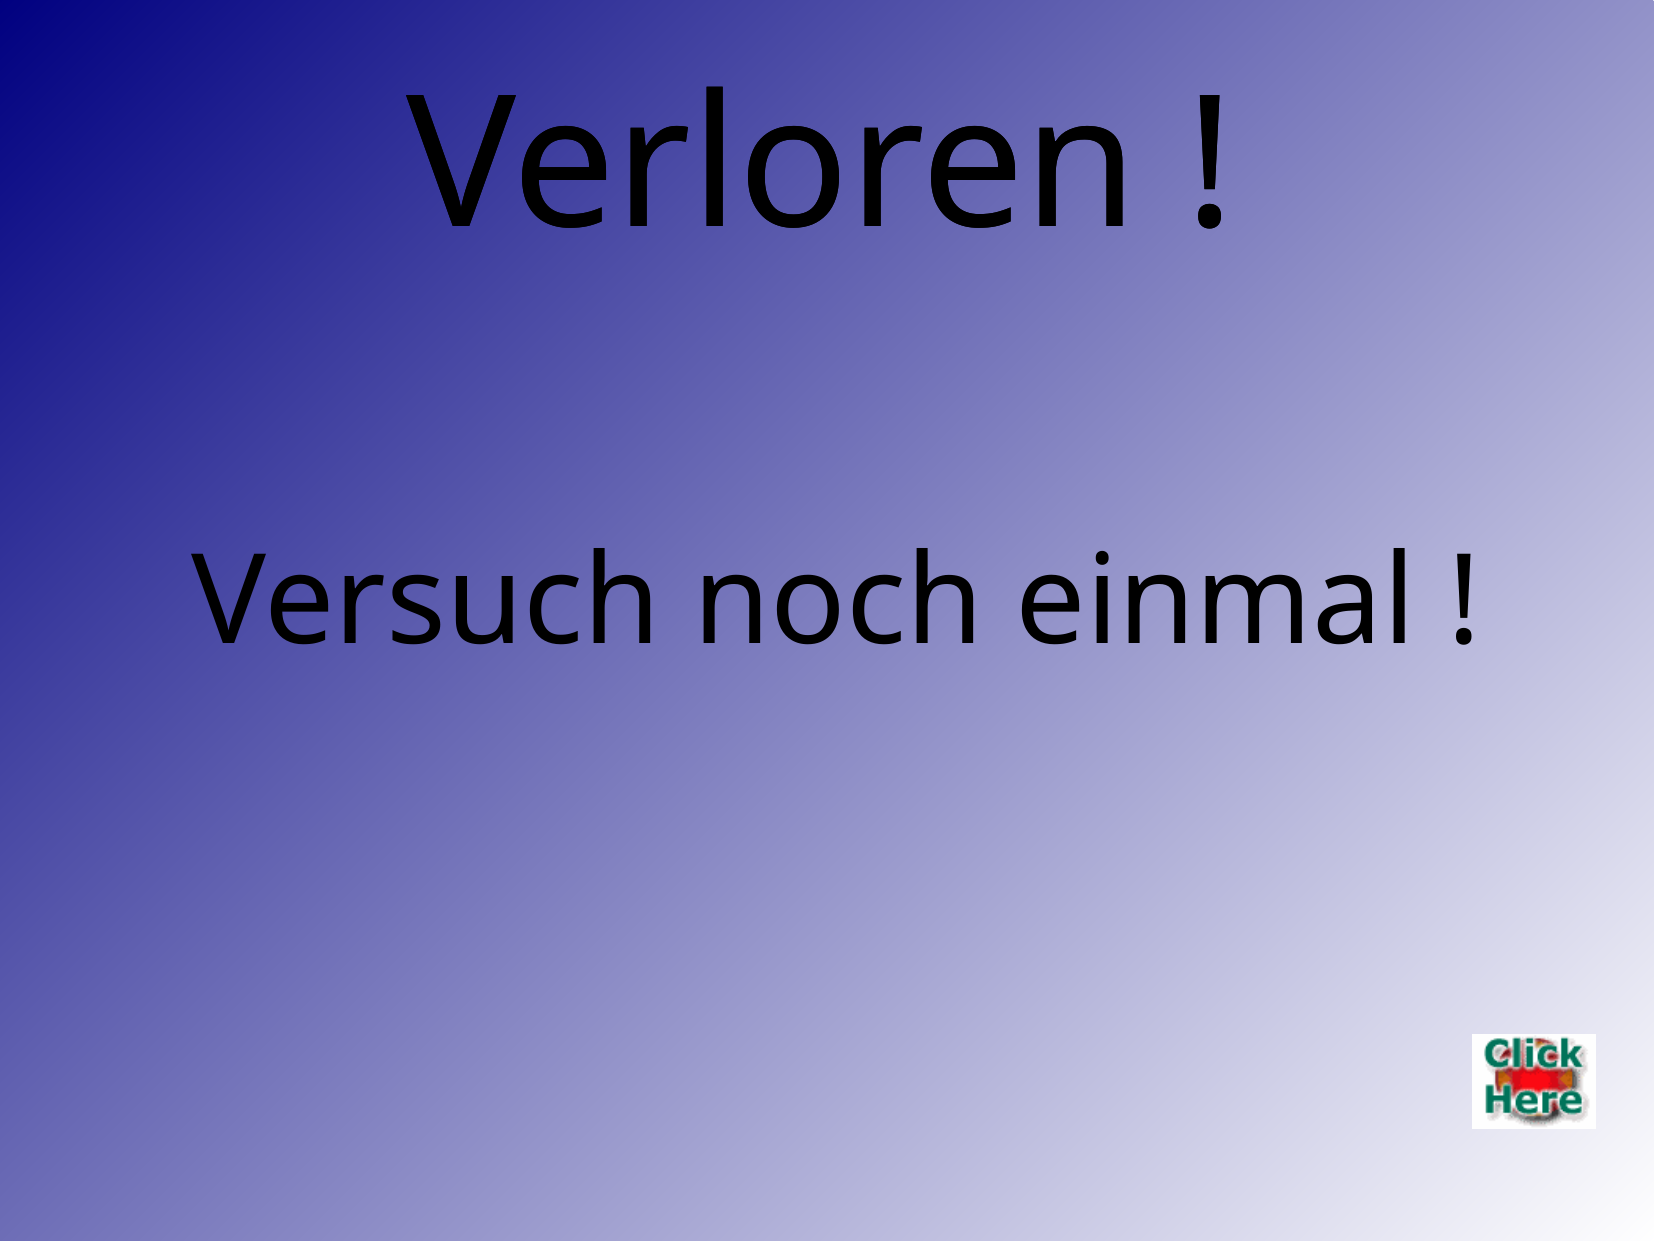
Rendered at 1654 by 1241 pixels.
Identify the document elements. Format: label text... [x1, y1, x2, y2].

text_box Verloren ! [76, 43, 1565, 264]
picture [1472, 1034, 1596, 1129]
text_box Versuch noch einmal ! [177, 502, 1565, 743]
